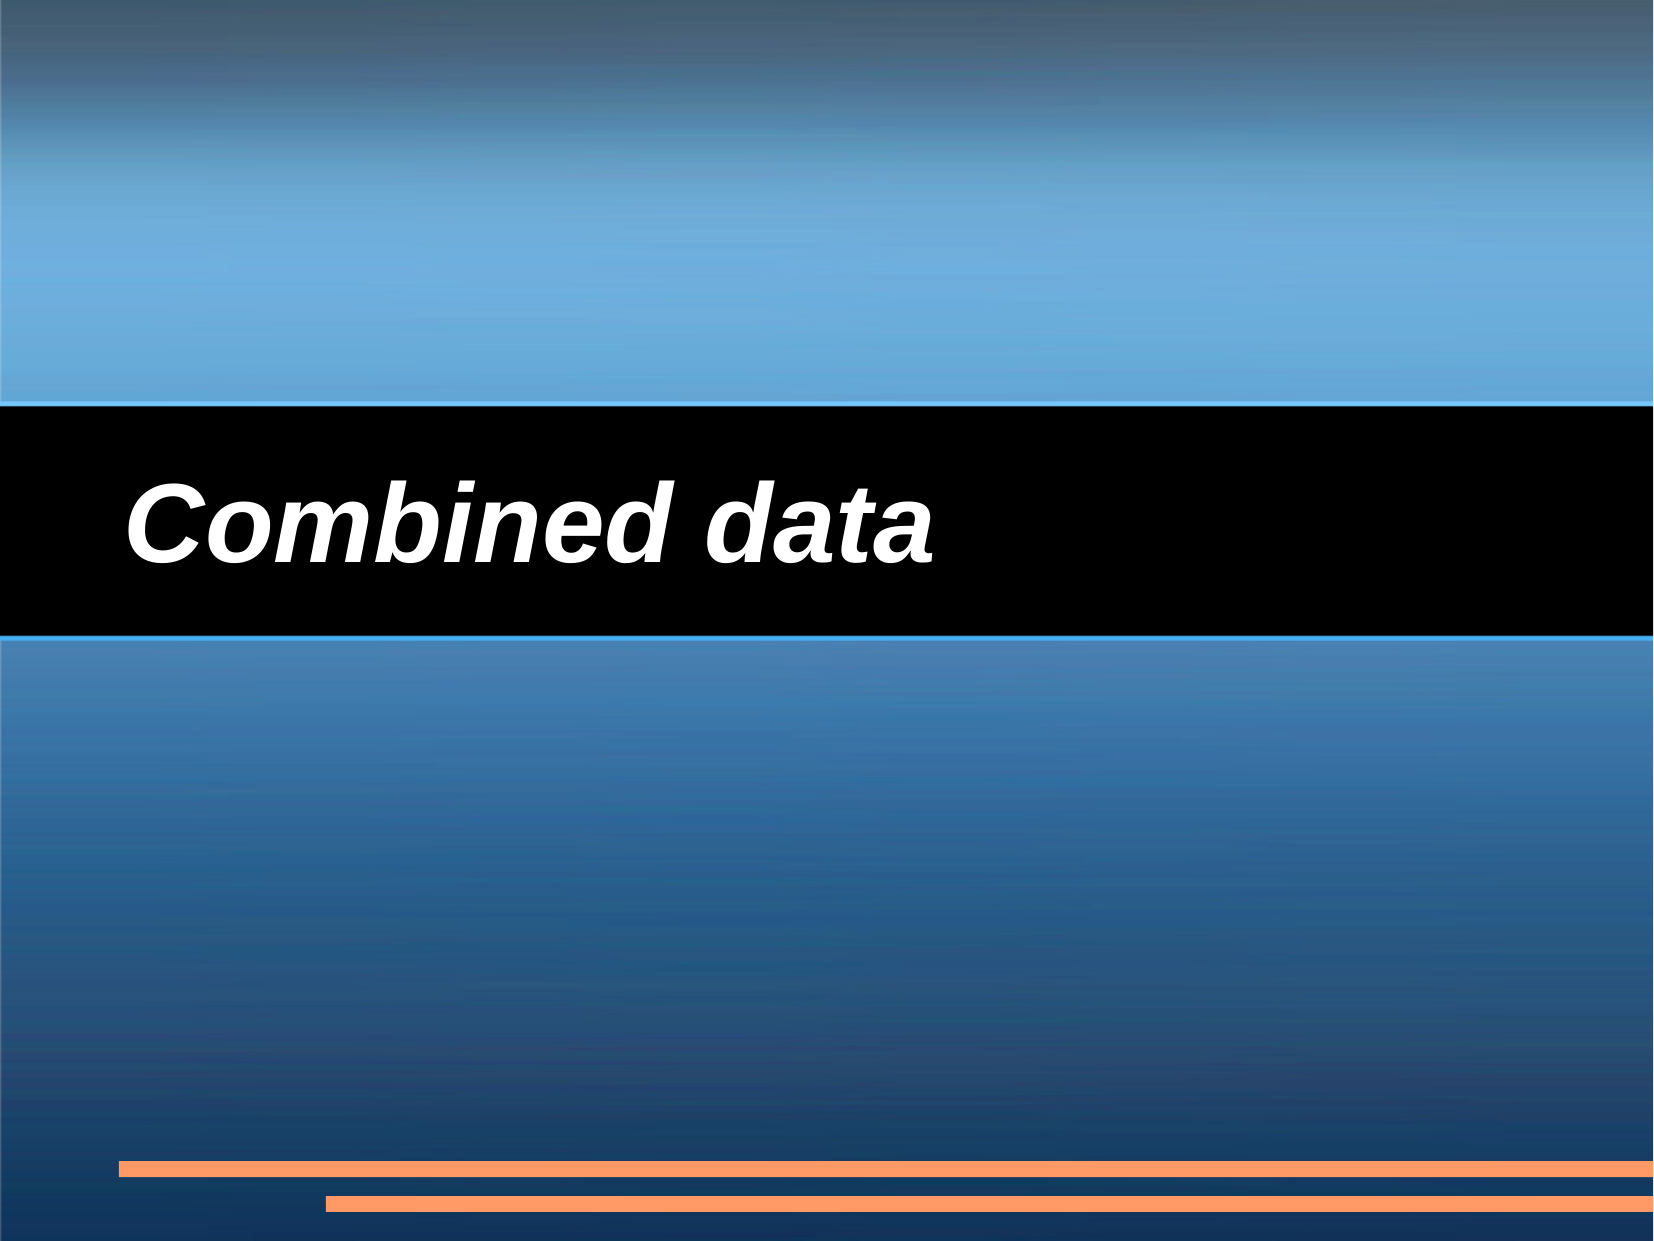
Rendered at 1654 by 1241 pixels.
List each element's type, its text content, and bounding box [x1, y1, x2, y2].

picture [0, 0, 1654, 1241]
title Combined data [123, 419, 1536, 627]
